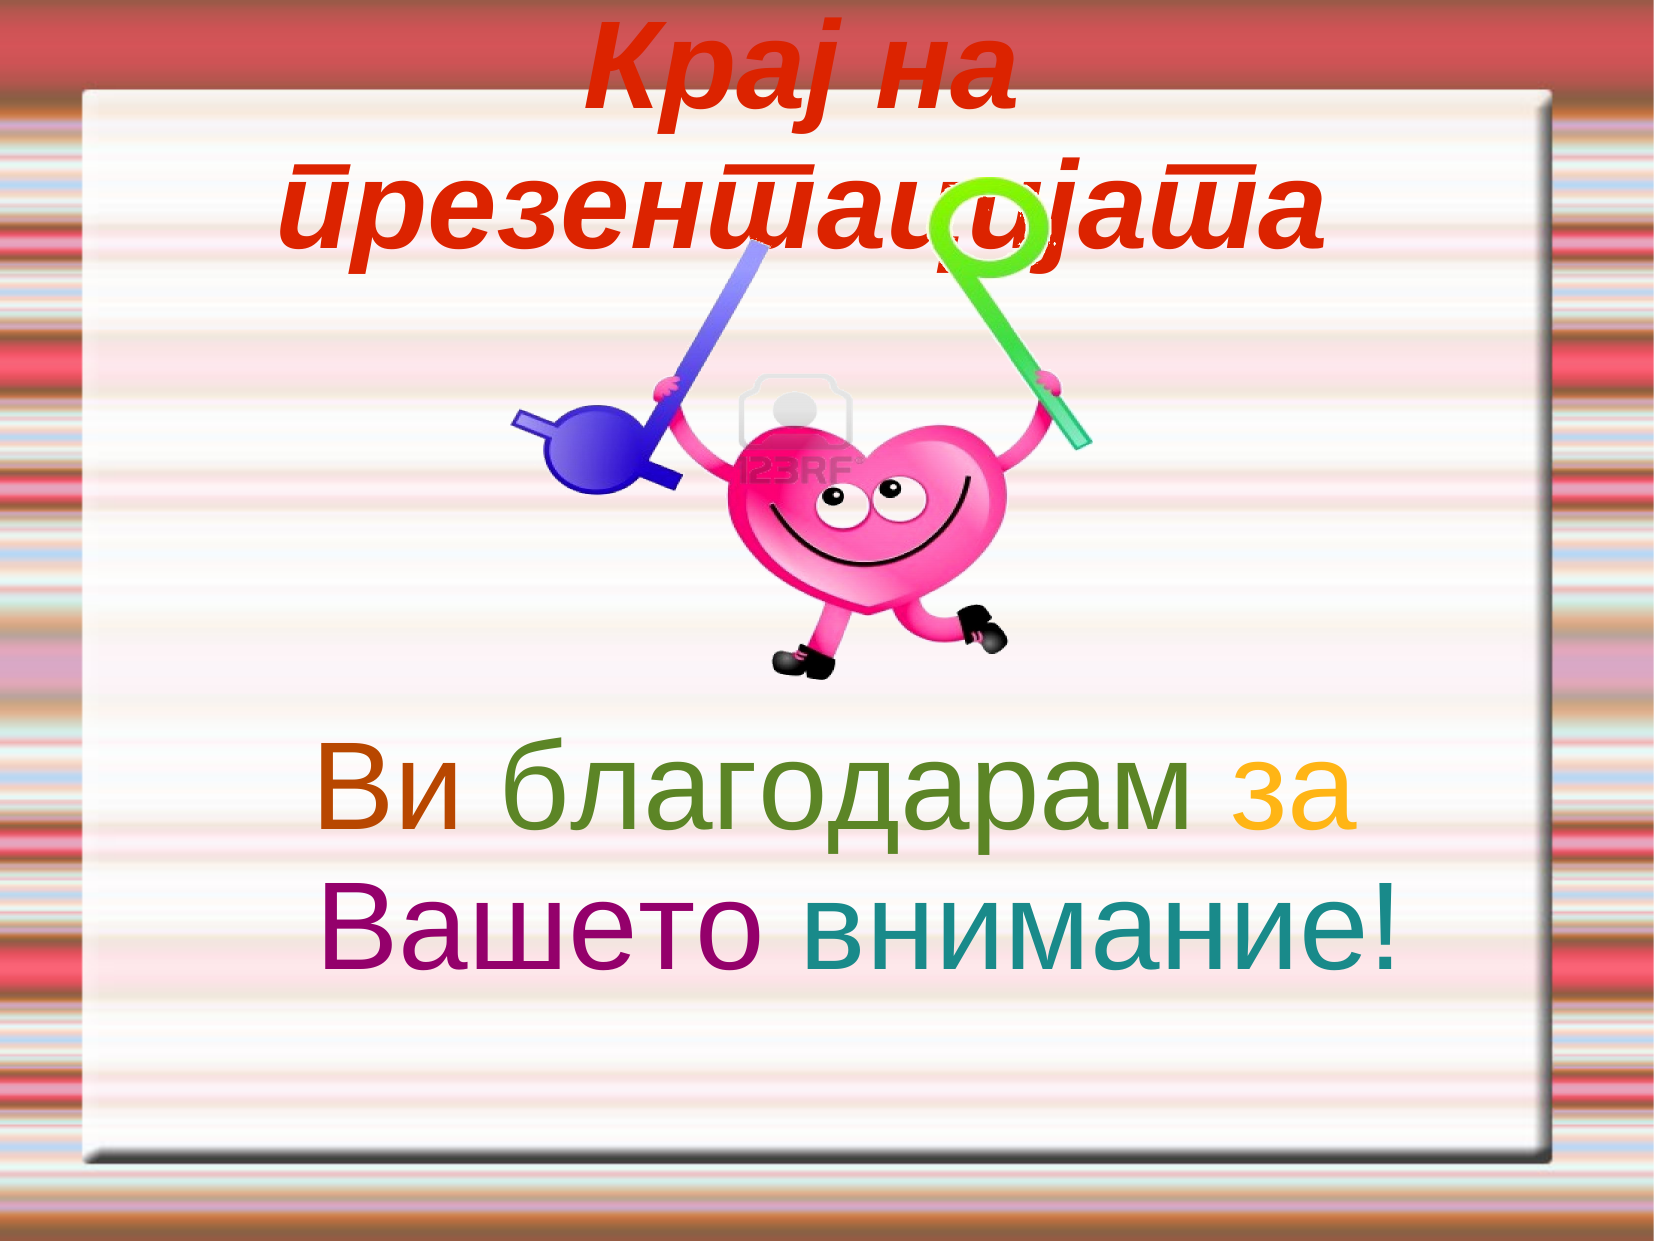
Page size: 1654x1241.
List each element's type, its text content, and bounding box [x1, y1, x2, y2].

list Ви благодарам за Вашето внимание! [82, 716, 1569, 1092]
picture [0, 0, 1654, 1241]
title Крај на презентацијата [59, 0, 1546, 299]
